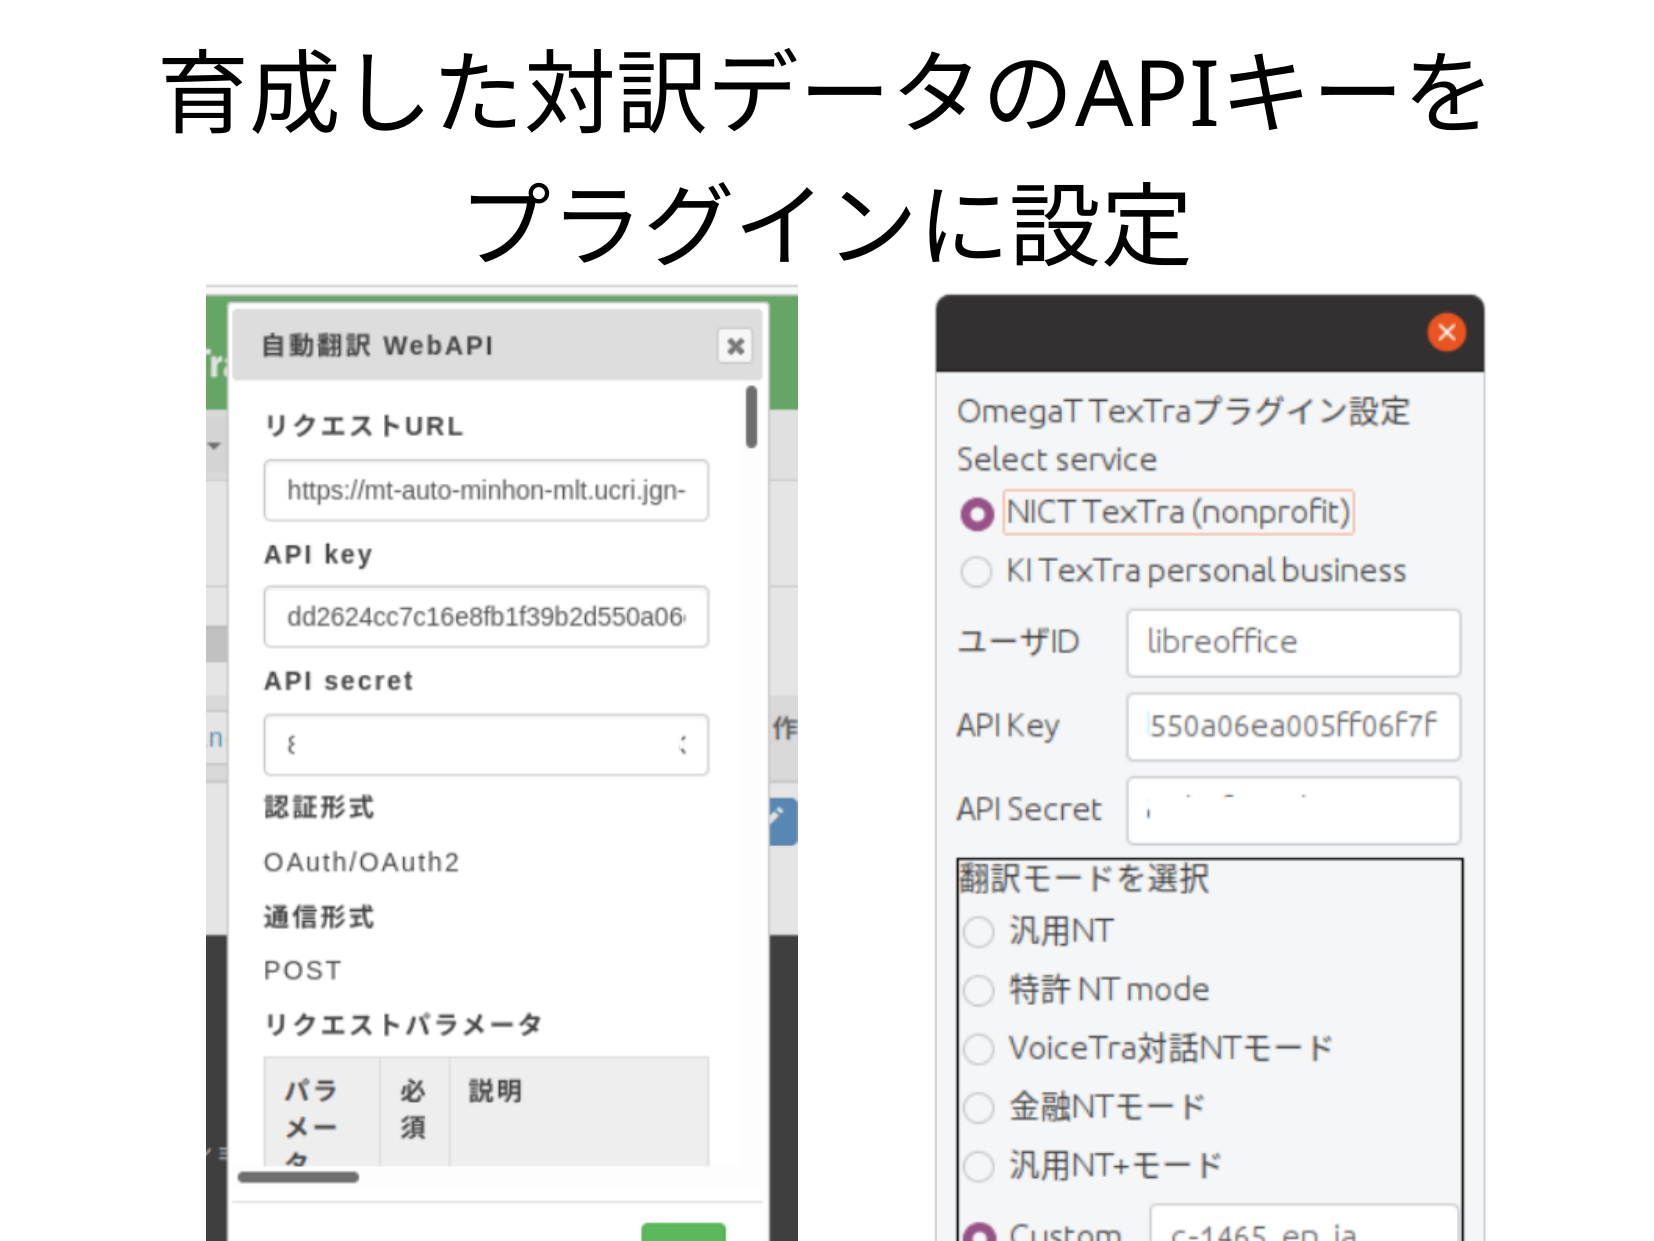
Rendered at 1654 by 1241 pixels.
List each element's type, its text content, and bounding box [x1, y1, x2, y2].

title 育成した対訳データのAPIキーを プラグインに設定 [82, 21, 1571, 285]
picture [915, 278, 1506, 1241]
picture [206, 278, 798, 1241]
